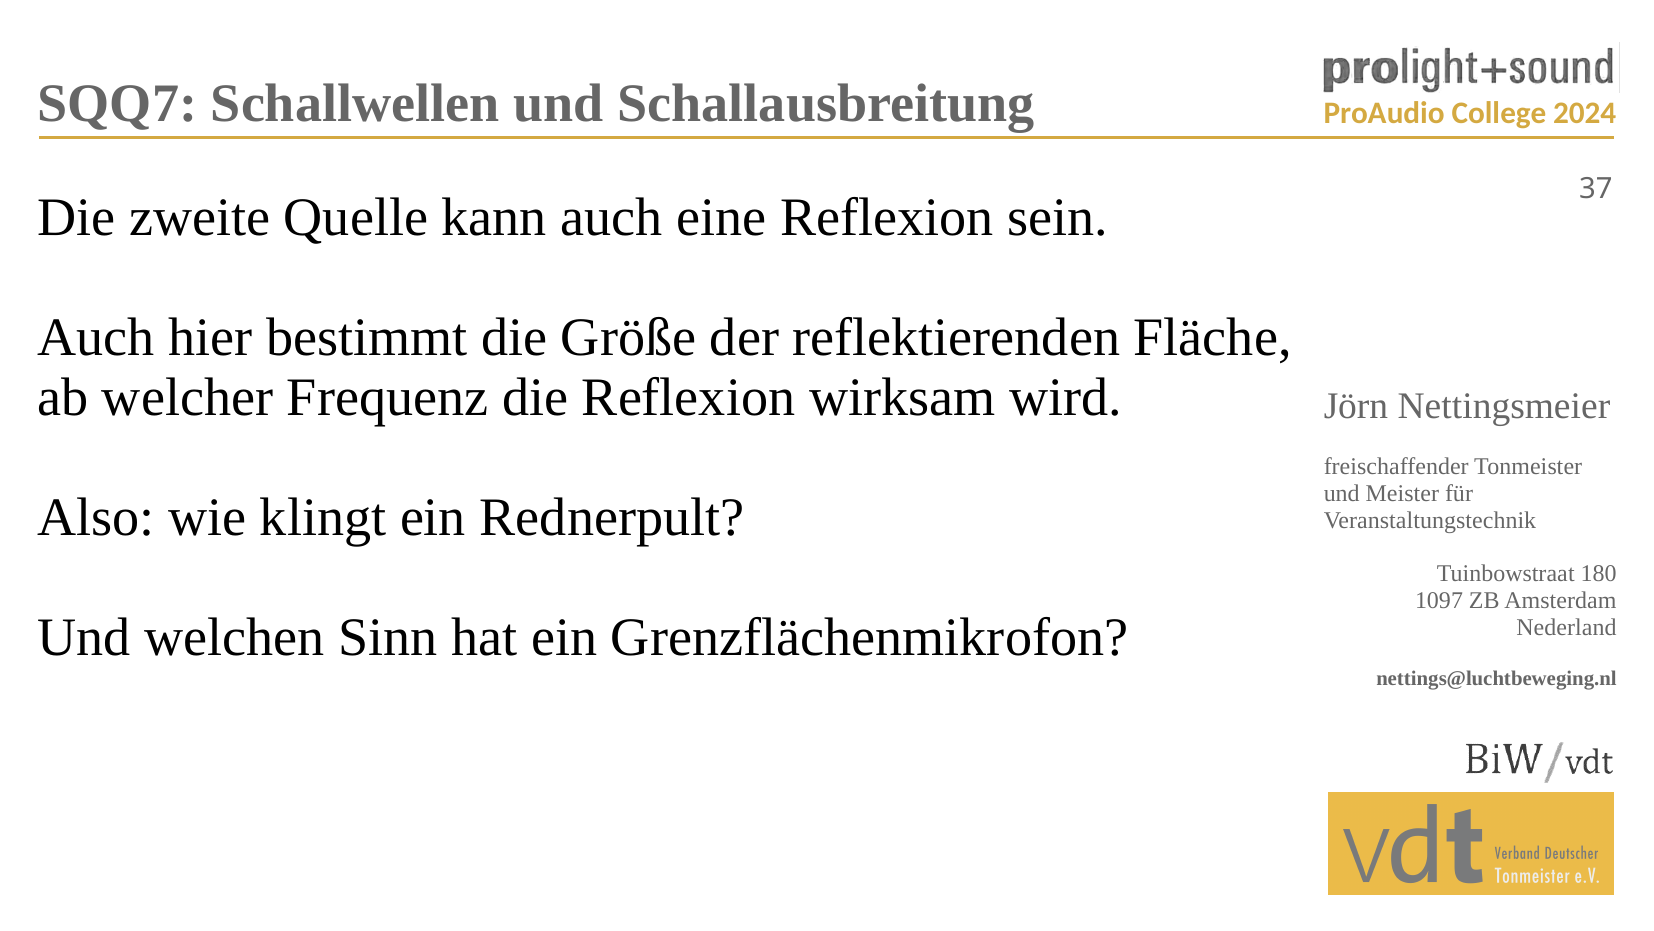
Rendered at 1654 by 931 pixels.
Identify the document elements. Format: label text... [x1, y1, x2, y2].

list Die zweite Quelle kann auch eine Reflexion sein. [1462, 738, 1619, 784]
title SQQ7: Schallwellen und Schallausbreitung [37, 43, 1275, 164]
list Die zweite Quelle kann auch eine Reflexion sein. Auch hier bestimmt die Größe der reflektierenden Fläche, ab welcher Frequenz die Reflexion wirksam wird. Also: wie klingt ein Rednerpult? Und welchen Sinn hat ein Grenzflächenmikrofon? [37, 187, 1313, 913]
picture [1318, 42, 1620, 93]
